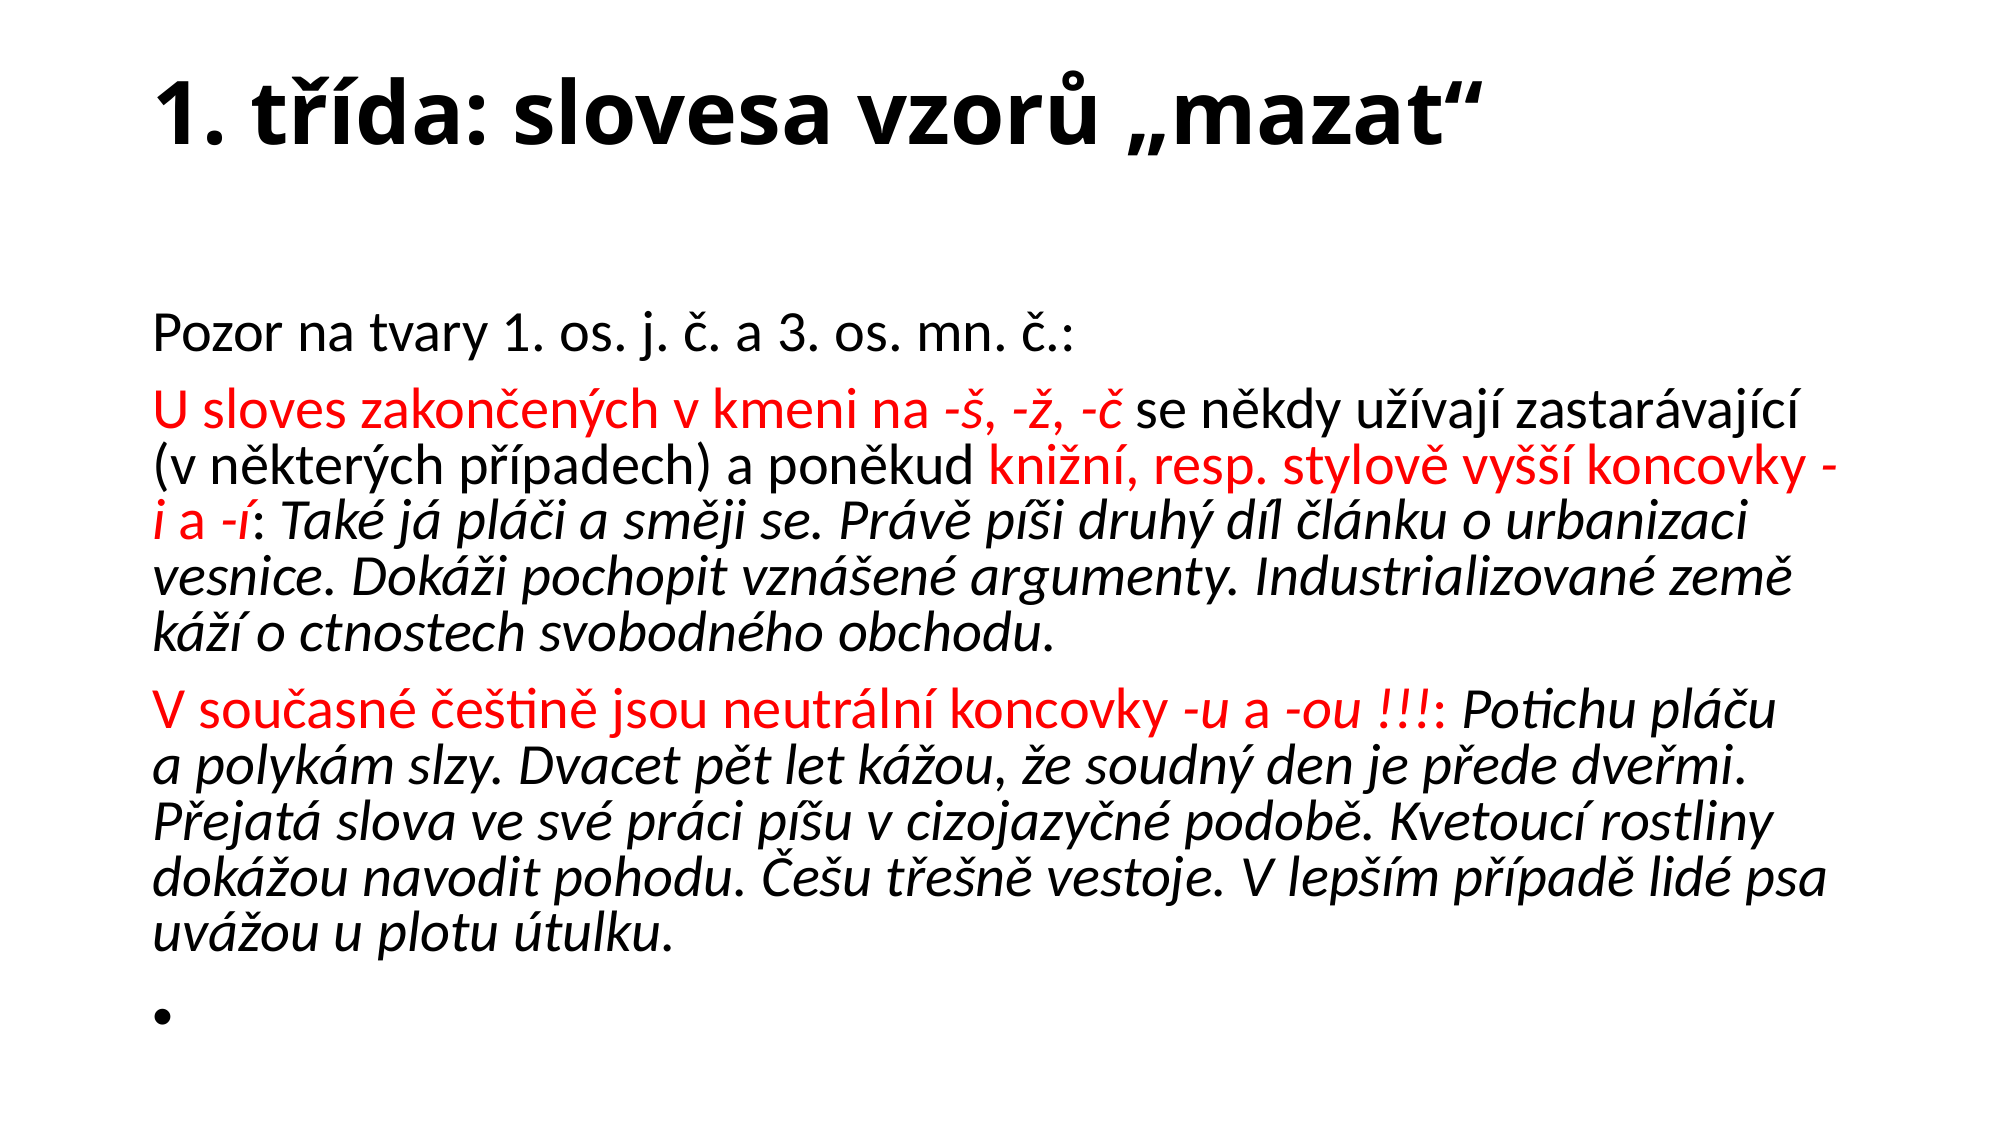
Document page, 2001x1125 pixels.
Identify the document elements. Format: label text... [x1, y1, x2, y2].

title 1. třída: slovesa vzorů „mazat“ [137, 59, 1863, 278]
list Pozor na tvary 1. os. j. č. a 3. os. mn. č.: U sloves zakončených v kmeni na -š, -ž, -č se někdy užívají zastarávající (v některých případech) a poněkud knižní, resp. stylově vyšší koncovky -i a -í: Také já pláči a směji se. Právě píši druhý díl článku o urbanizaci vesnice. Dokáži pochopit vznášené argumenty. Industrializované země káží o ctnostech svobodného obchodu. V současné češtině jsou neutrální koncovky -u a -ou !!!: Potichu pláču a polykám slzy. Dvacet pět let kážou, že soudný den je přede dveřmi. Přejatá slova ve své práci píšu v cizojazyčné podobě. Kvetoucí rostliny dokážou navodit pohodu. Češu třešně vestoje. V lepším případě lidé psa uvážou u plotu útulku. [137, 299, 1863, 1014]
